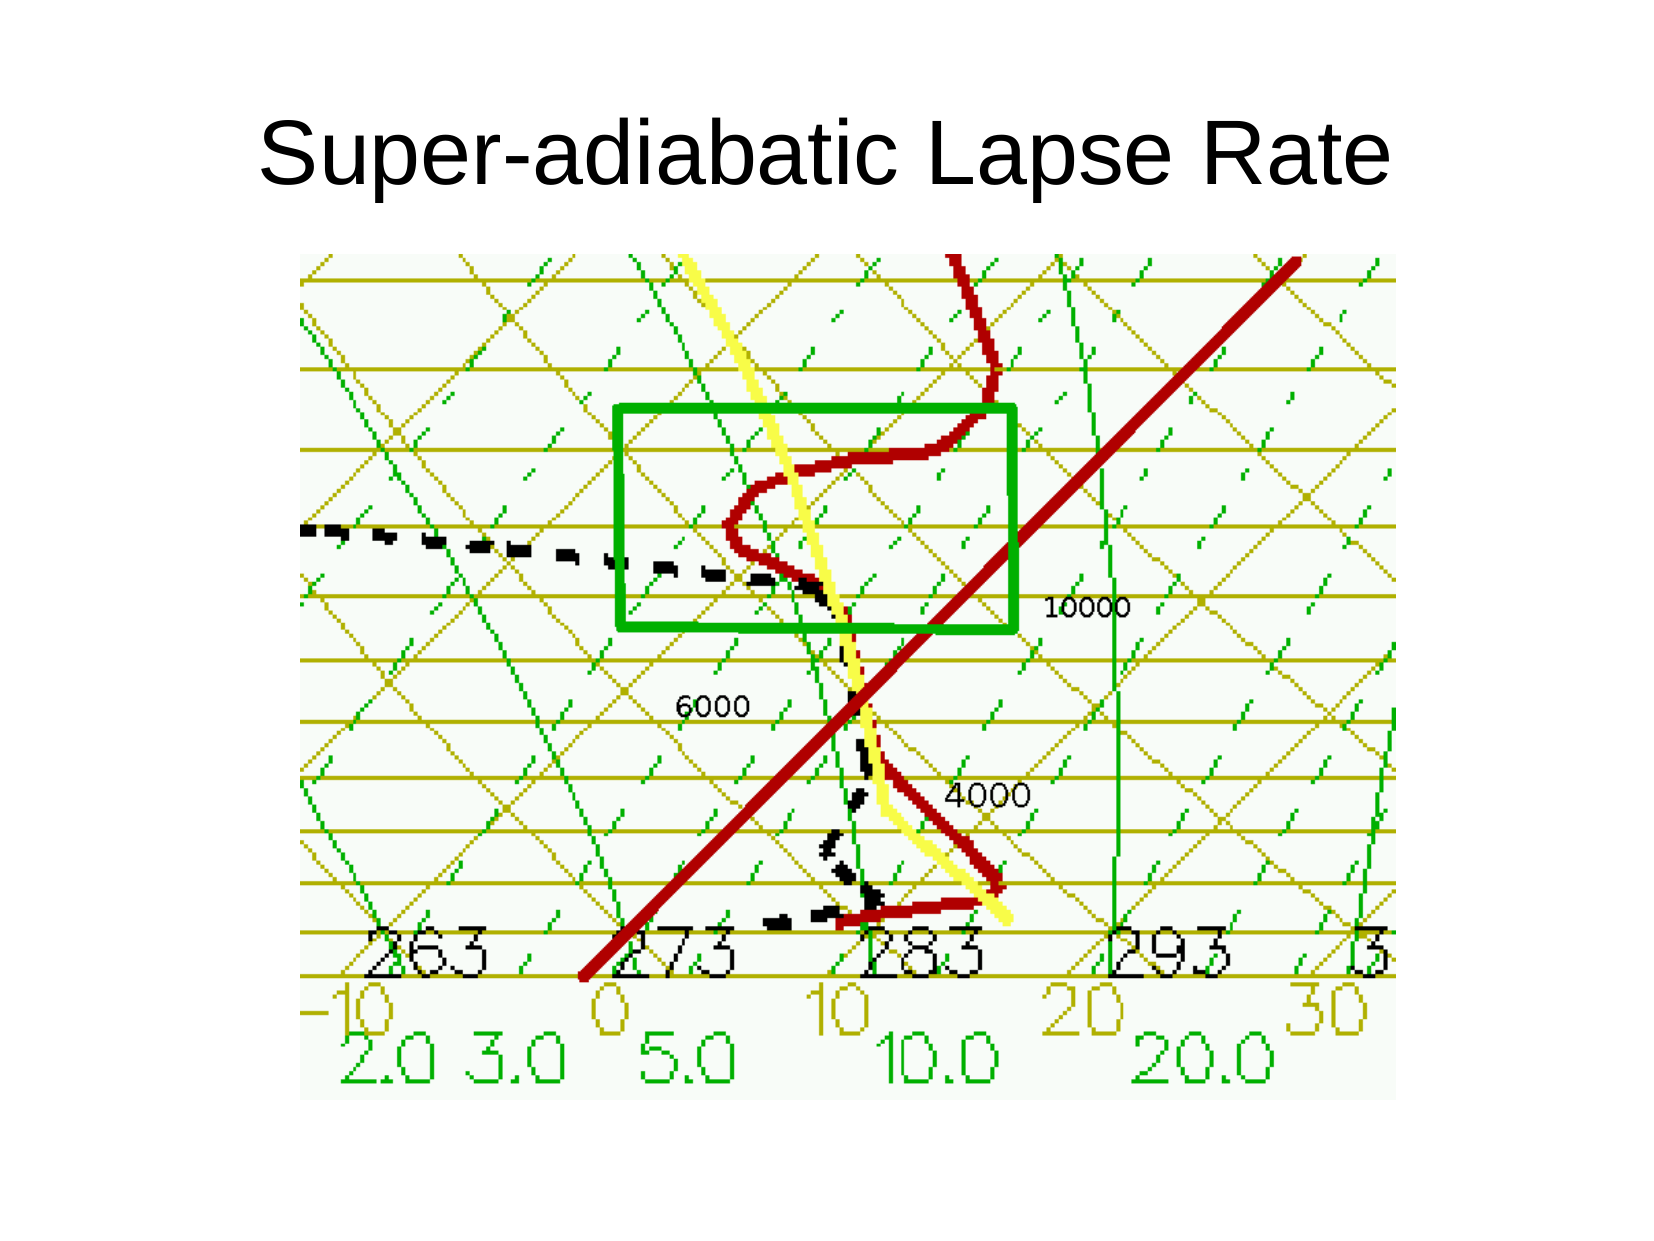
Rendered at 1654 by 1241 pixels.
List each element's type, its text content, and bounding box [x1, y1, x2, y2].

title Super-adiabatic Lapse Rate [82, 49, 1571, 257]
picture [300, 254, 1396, 1100]
